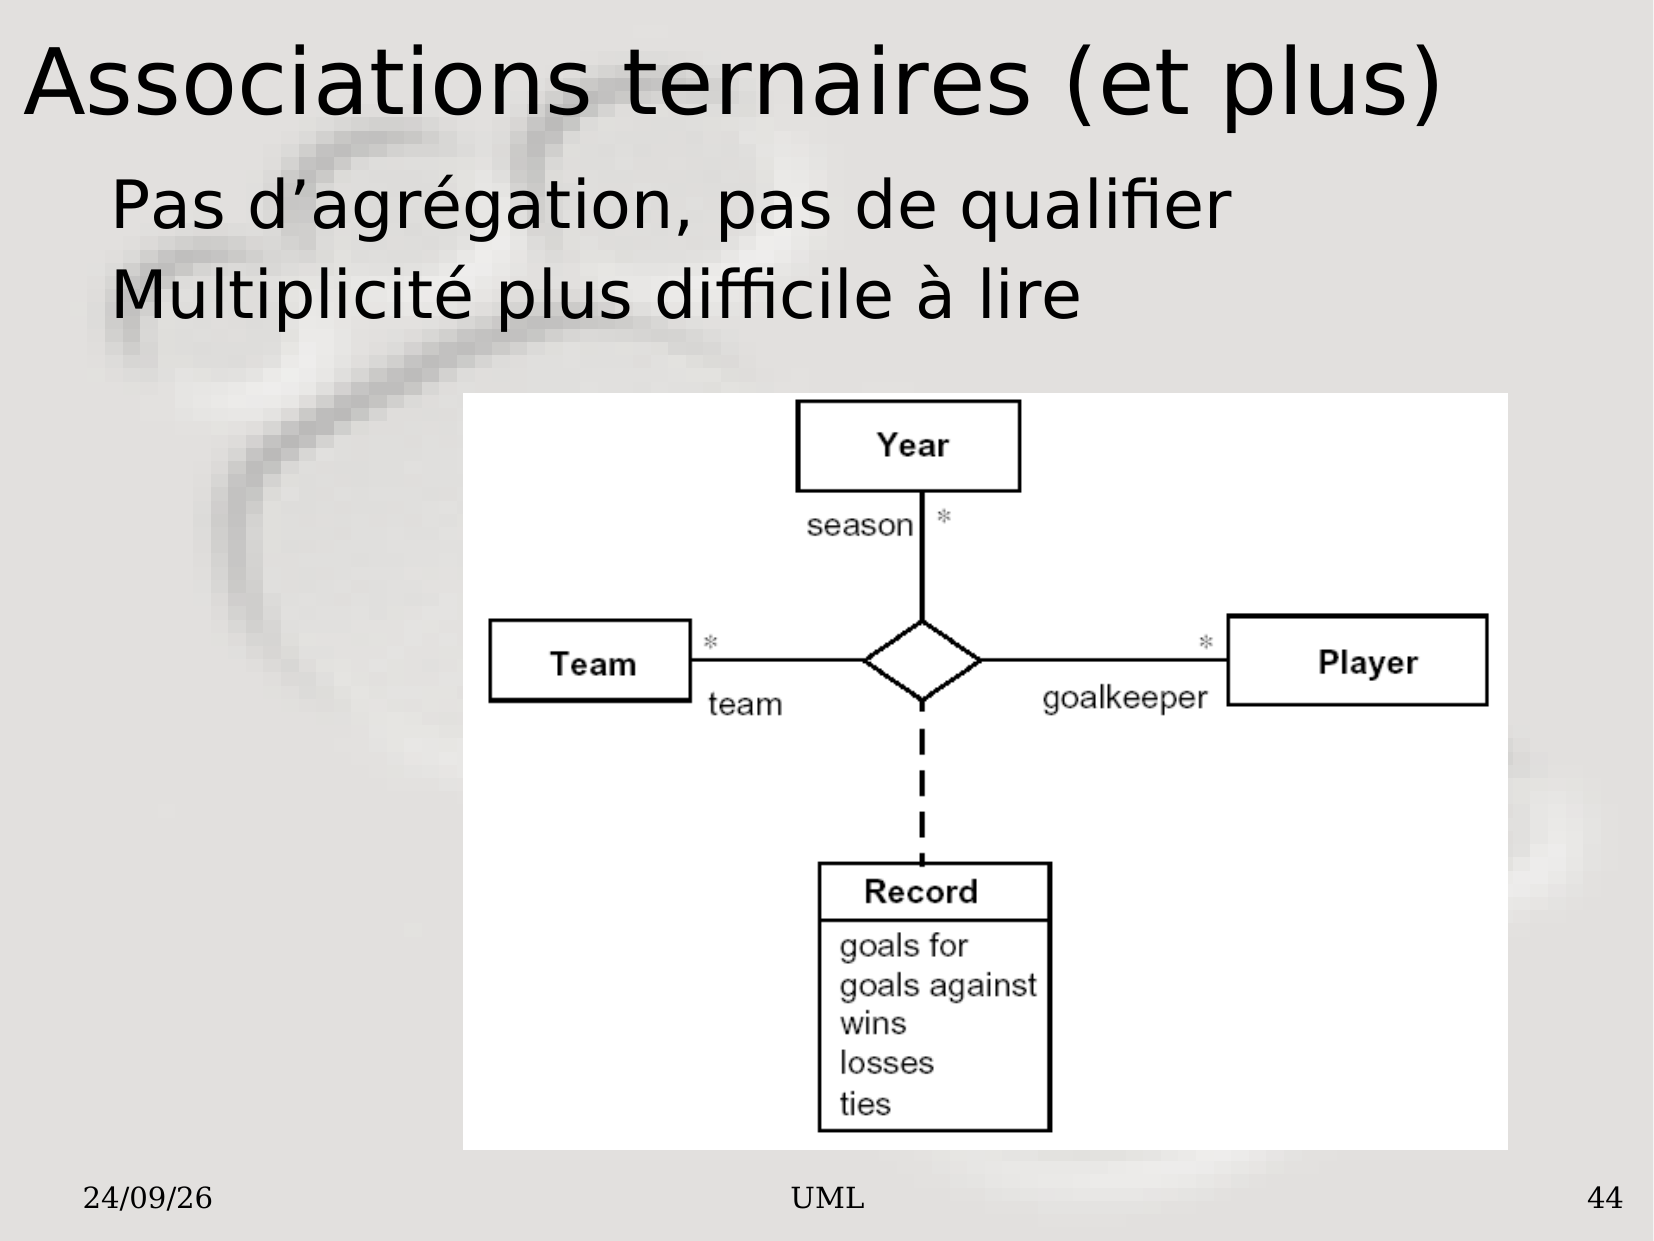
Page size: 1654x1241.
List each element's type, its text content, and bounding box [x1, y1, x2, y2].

list Pas d’agrégation, pas de qualifier Multiplicité plus difficile à lire [77, 158, 1608, 1055]
title Associations ternaires (et plus) [8, 21, 1538, 144]
picture [0, 0, 1654, 1241]
